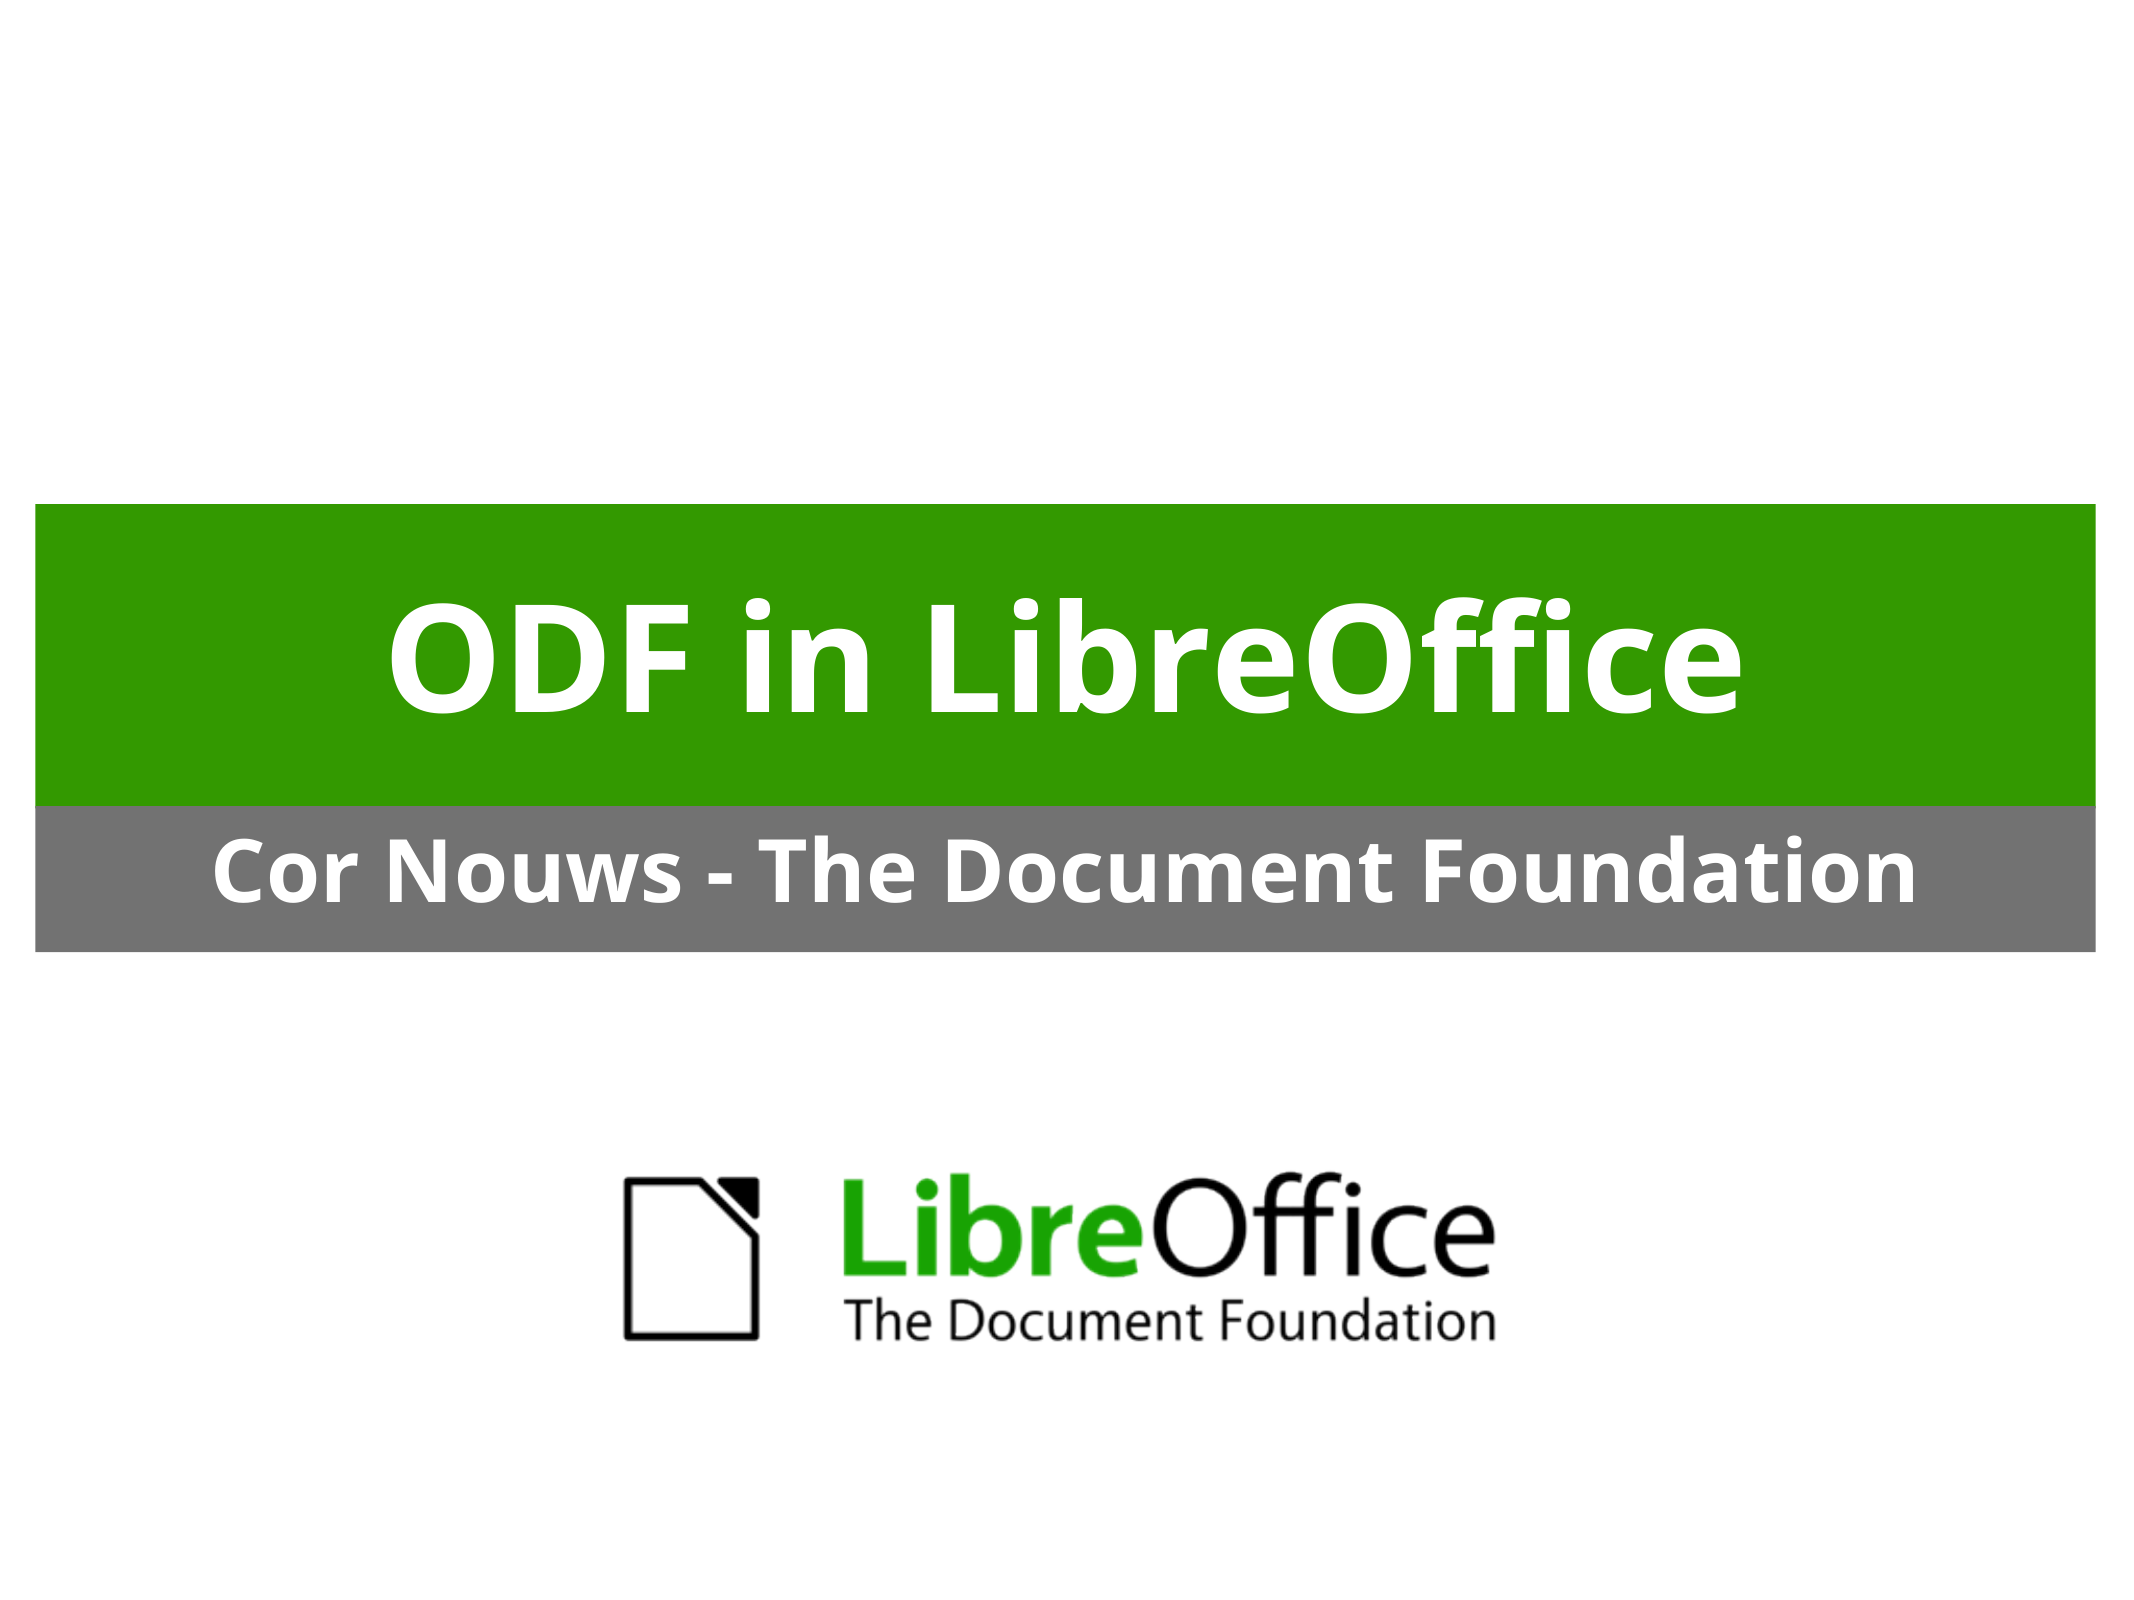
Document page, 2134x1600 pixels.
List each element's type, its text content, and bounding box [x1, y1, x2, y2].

title ODF in LibreOffice [35, 504, 2096, 806]
picture [571, 1133, 1561, 1386]
list Cor Nouws - The Document Foundation [35, 806, 2096, 953]
